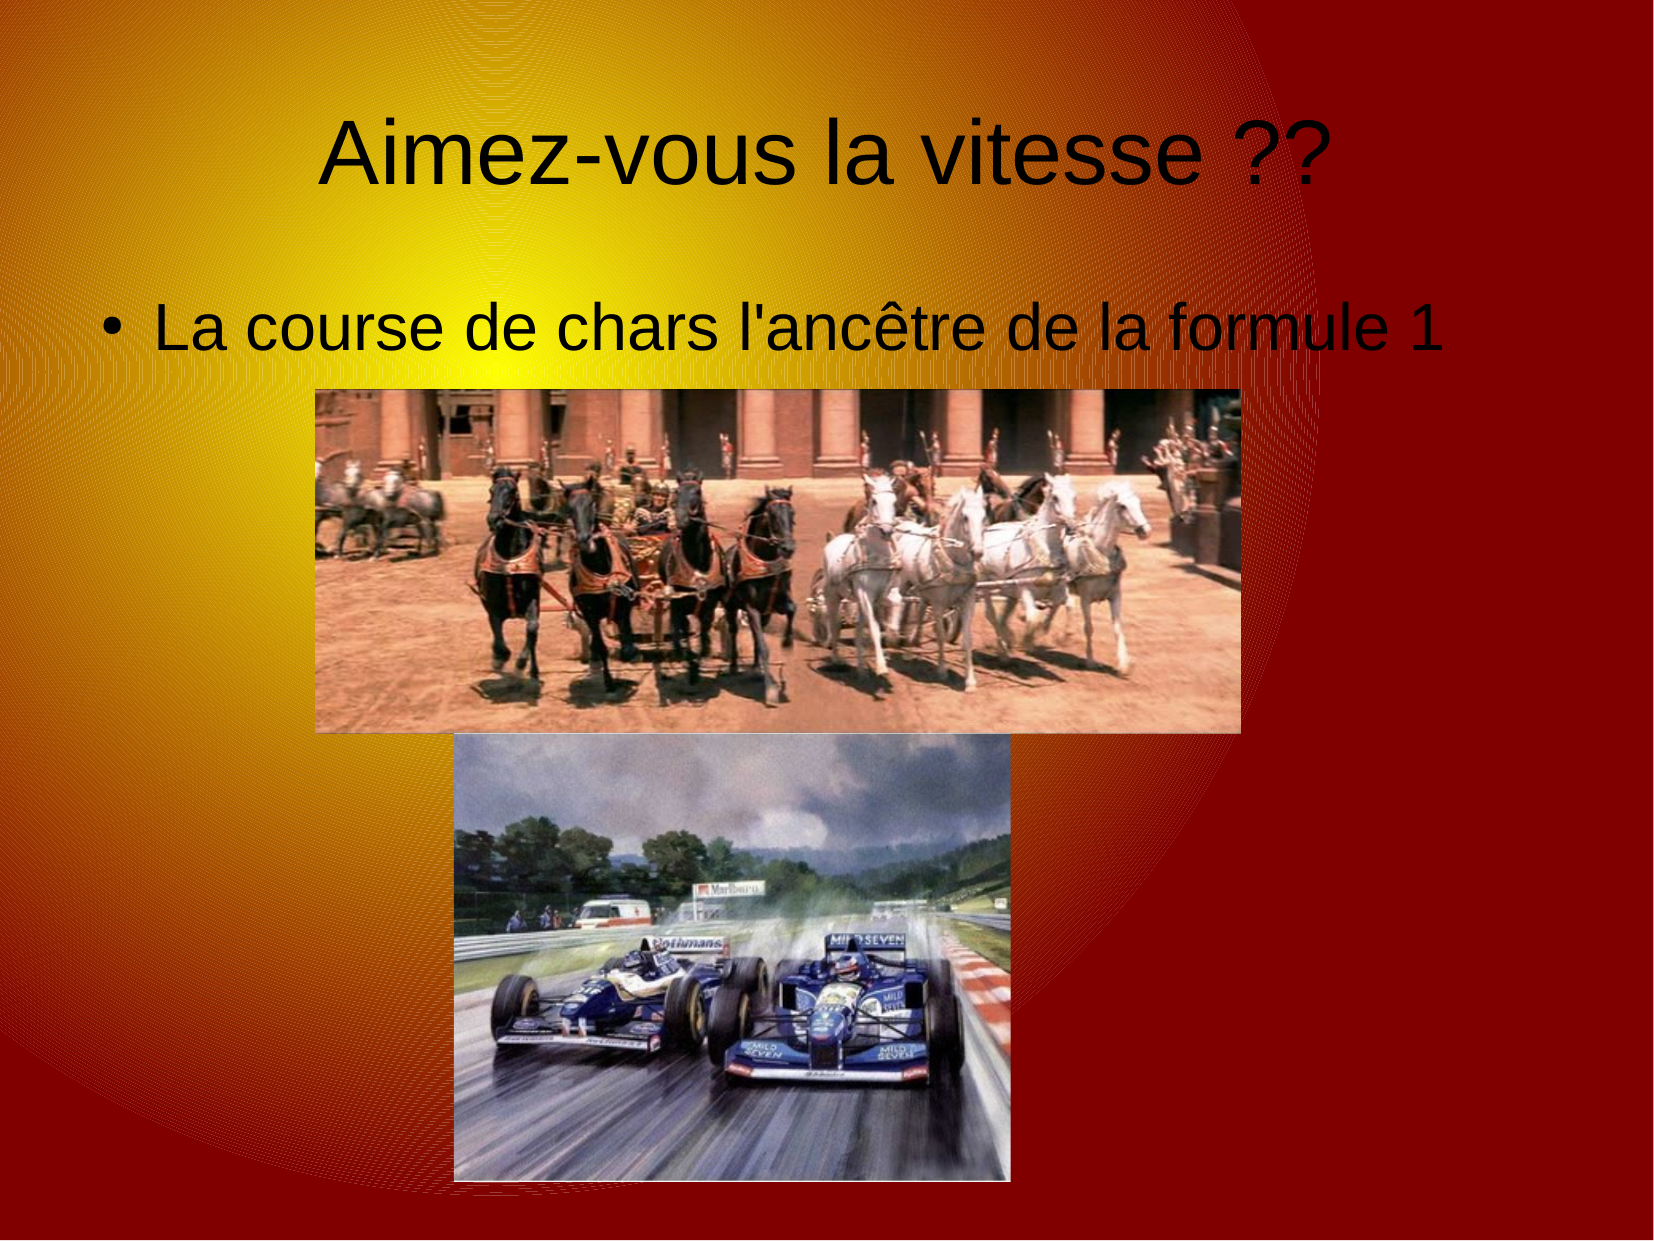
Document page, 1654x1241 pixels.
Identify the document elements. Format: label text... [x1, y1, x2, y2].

picture [315, 389, 1241, 1182]
list La course de chars l'ancêtre de la formule 1 [82, 290, 1571, 1010]
title Aimez-vous la vitesse ?? [82, 49, 1571, 257]
